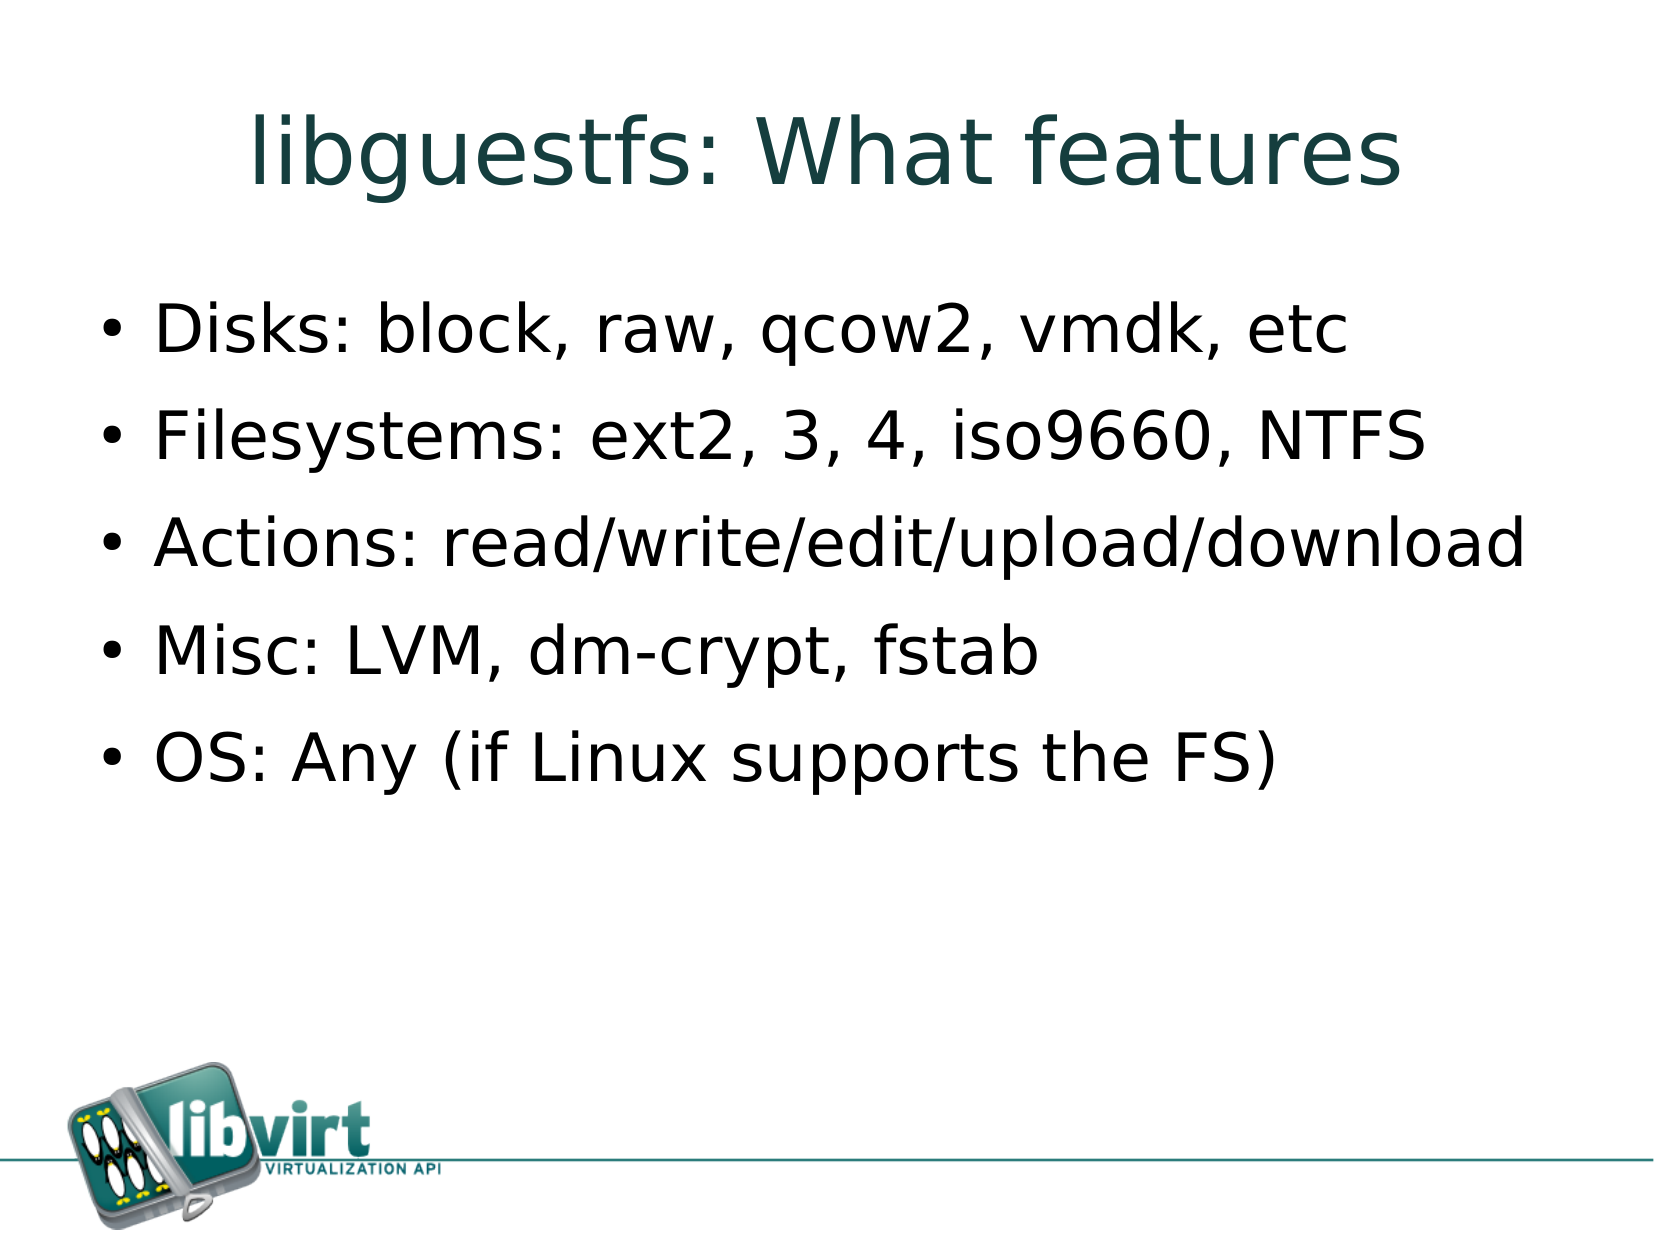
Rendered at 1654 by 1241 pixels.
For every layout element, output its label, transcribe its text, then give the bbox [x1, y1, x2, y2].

picture [0, 1062, 1654, 1230]
list Disks: block, raw, qcow2, vmdk, etc Filesystems: ext2, 3, 4, iso9660, NTFS Actions: read/write/edit/upload/download Misc: LVM, dm-crypt, fstab OS: Any (if Linux supports the FS) [82, 290, 1571, 1062]
title libguestfs: What features [82, 49, 1571, 257]
